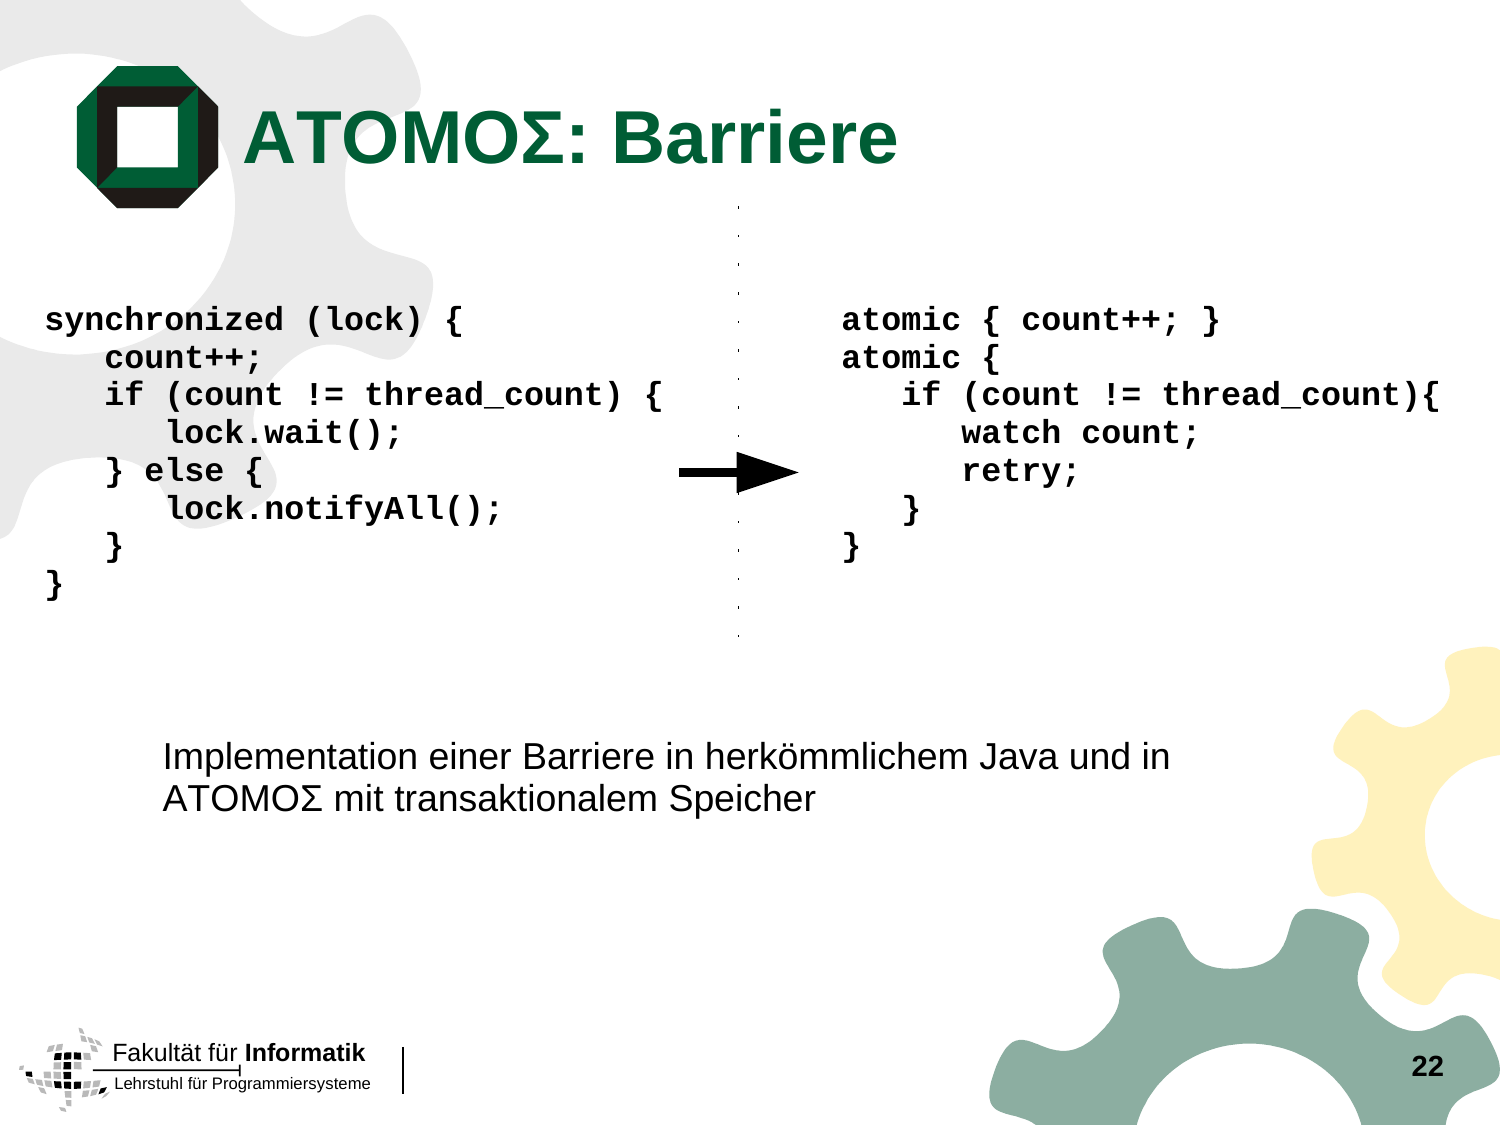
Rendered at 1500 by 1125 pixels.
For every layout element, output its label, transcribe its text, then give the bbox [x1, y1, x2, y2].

text_box atomic { count++; } atomic { if (count != thread_count){ watch count; retry; } } [826, 295, 1477, 850]
title ATOMOΣ: Barriere [242, 19, 1425, 256]
text_box synchronized (lock) { count++; if (count != thread_count) { lock.wait(); } else { lock.notifyAll(); } } [29, 295, 680, 612]
text_box Implementation einer Barriere in herkömmlichem Java und in ATOMOΣ mit transaktionalem Speicher [147, 727, 1270, 827]
